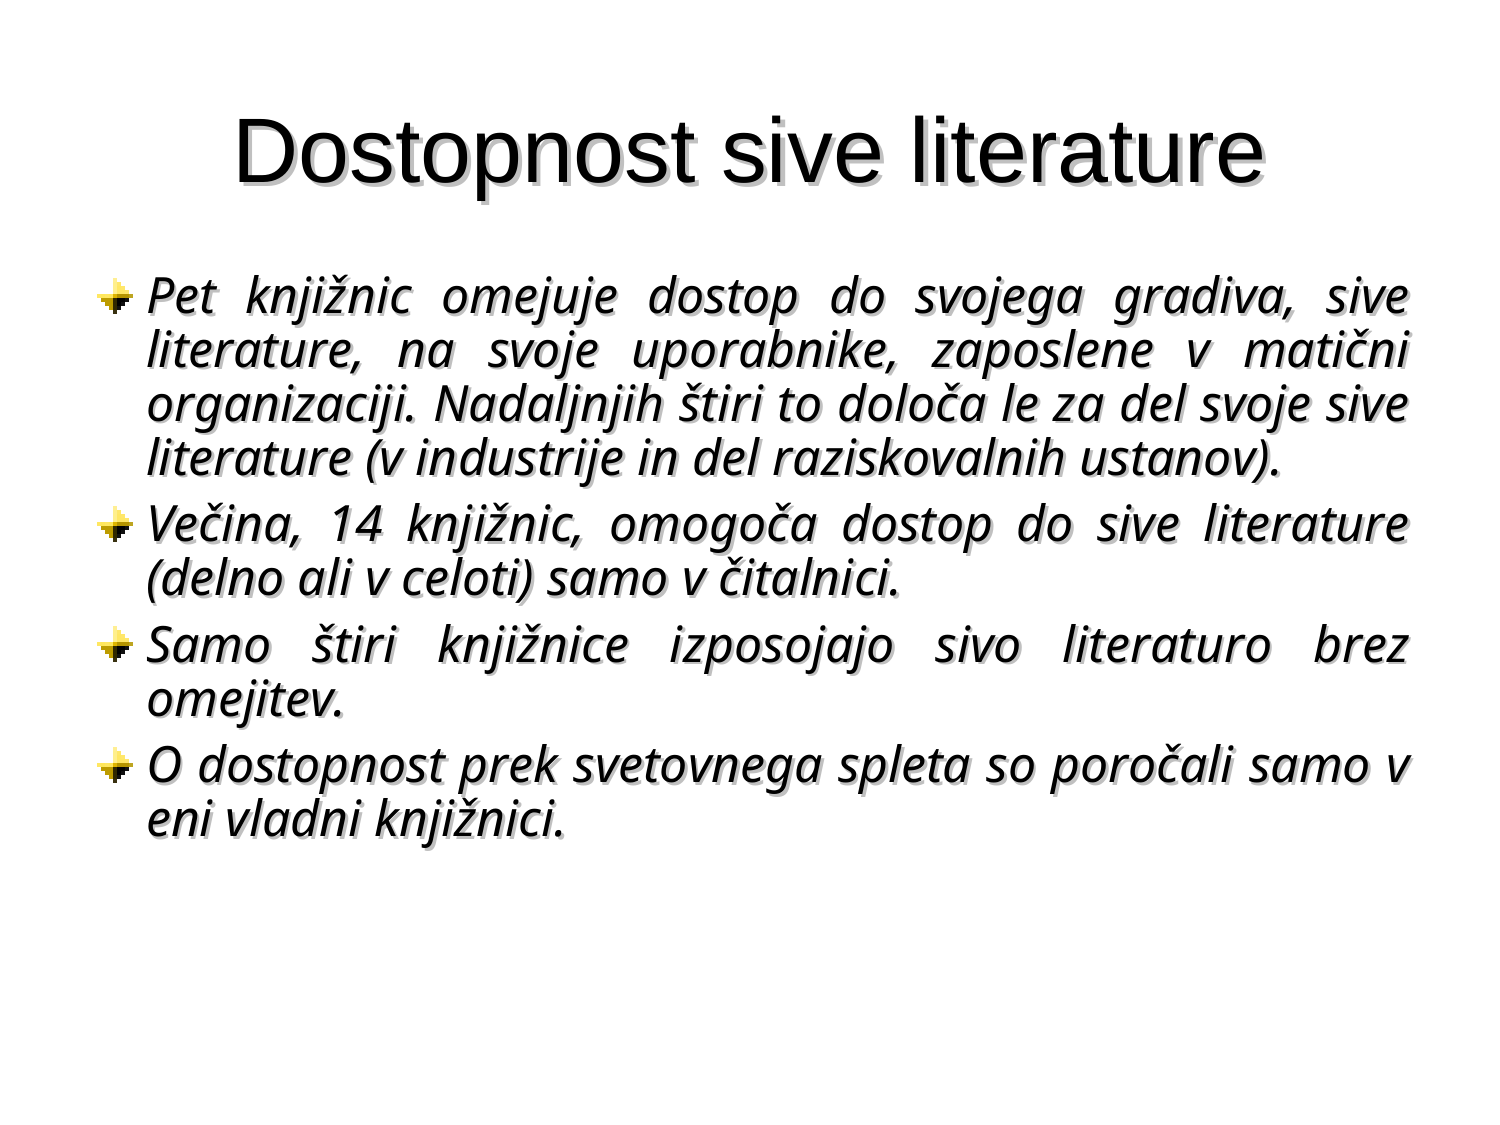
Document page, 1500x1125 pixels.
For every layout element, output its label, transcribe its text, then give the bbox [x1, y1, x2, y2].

list Pet knjižnic omejuje dostop do svojega gradiva, sive literature, na svoje uporabnike, zaposlene v matični organizaciji. Nadaljnjih štiri to določa le za del svoje sive literature (v industrije in del raziskovalnih ustanov). Večina, 14 knjižnic, omogoča dostop do sive literature (delno ali v celoti) samo v čitalnici. Samo štiri knjižnice izposojajo sivo literaturo brez omejitev. O dostopnost prek svetovnega spleta so poročali samo v eni vladni knjižnici. [75, 262, 1426, 1006]
title Dostopnost sive literature [75, 25, 1426, 209]
